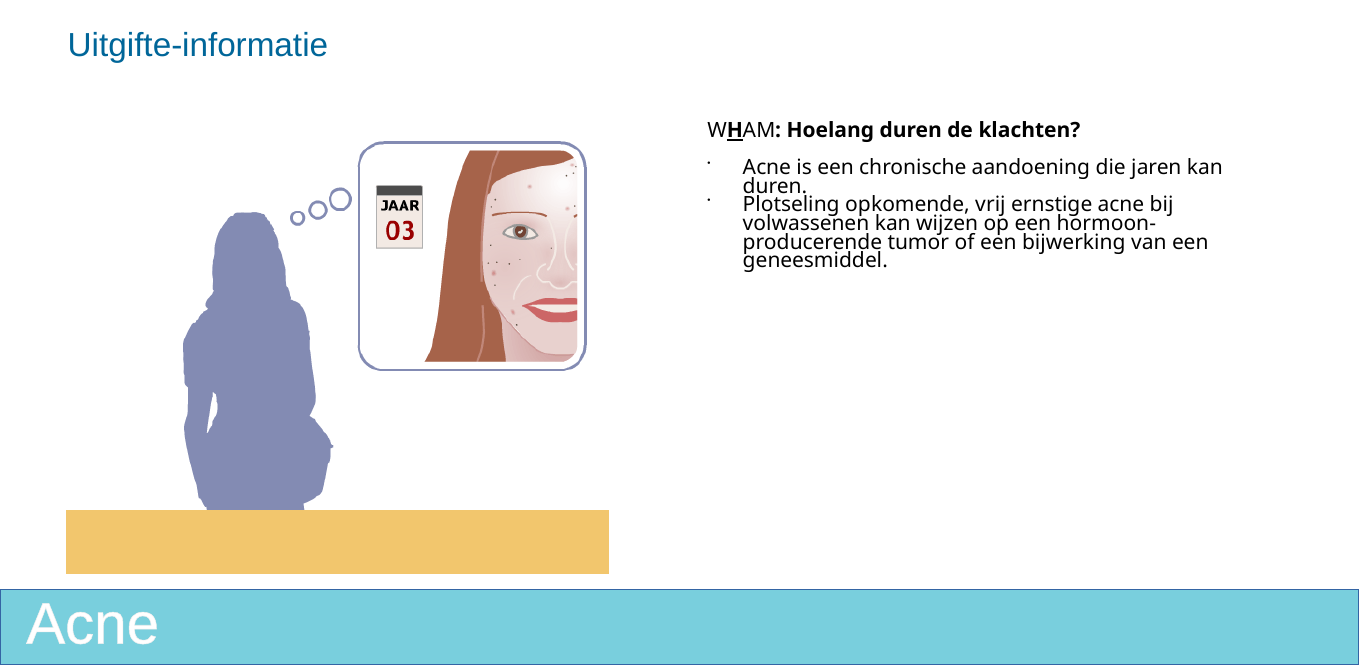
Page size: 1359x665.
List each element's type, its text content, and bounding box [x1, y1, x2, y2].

title Acne [26, 590, 448, 665]
text_box WHAM: Hoelang duren de klachten? Acne is een chronische aandoening die jaren kan duren. Plotseling opkomende, vrij ernstige acne bij volwassenen kan wijzen op een hormoon-producerende tumor of een bijwerking van een geneesmiddel. [692, 115, 1292, 277]
text_box [0, 589, 1359, 665]
picture [66, 118, 609, 574]
title Uitgifte-informatie [67, 26, 1291, 91]
